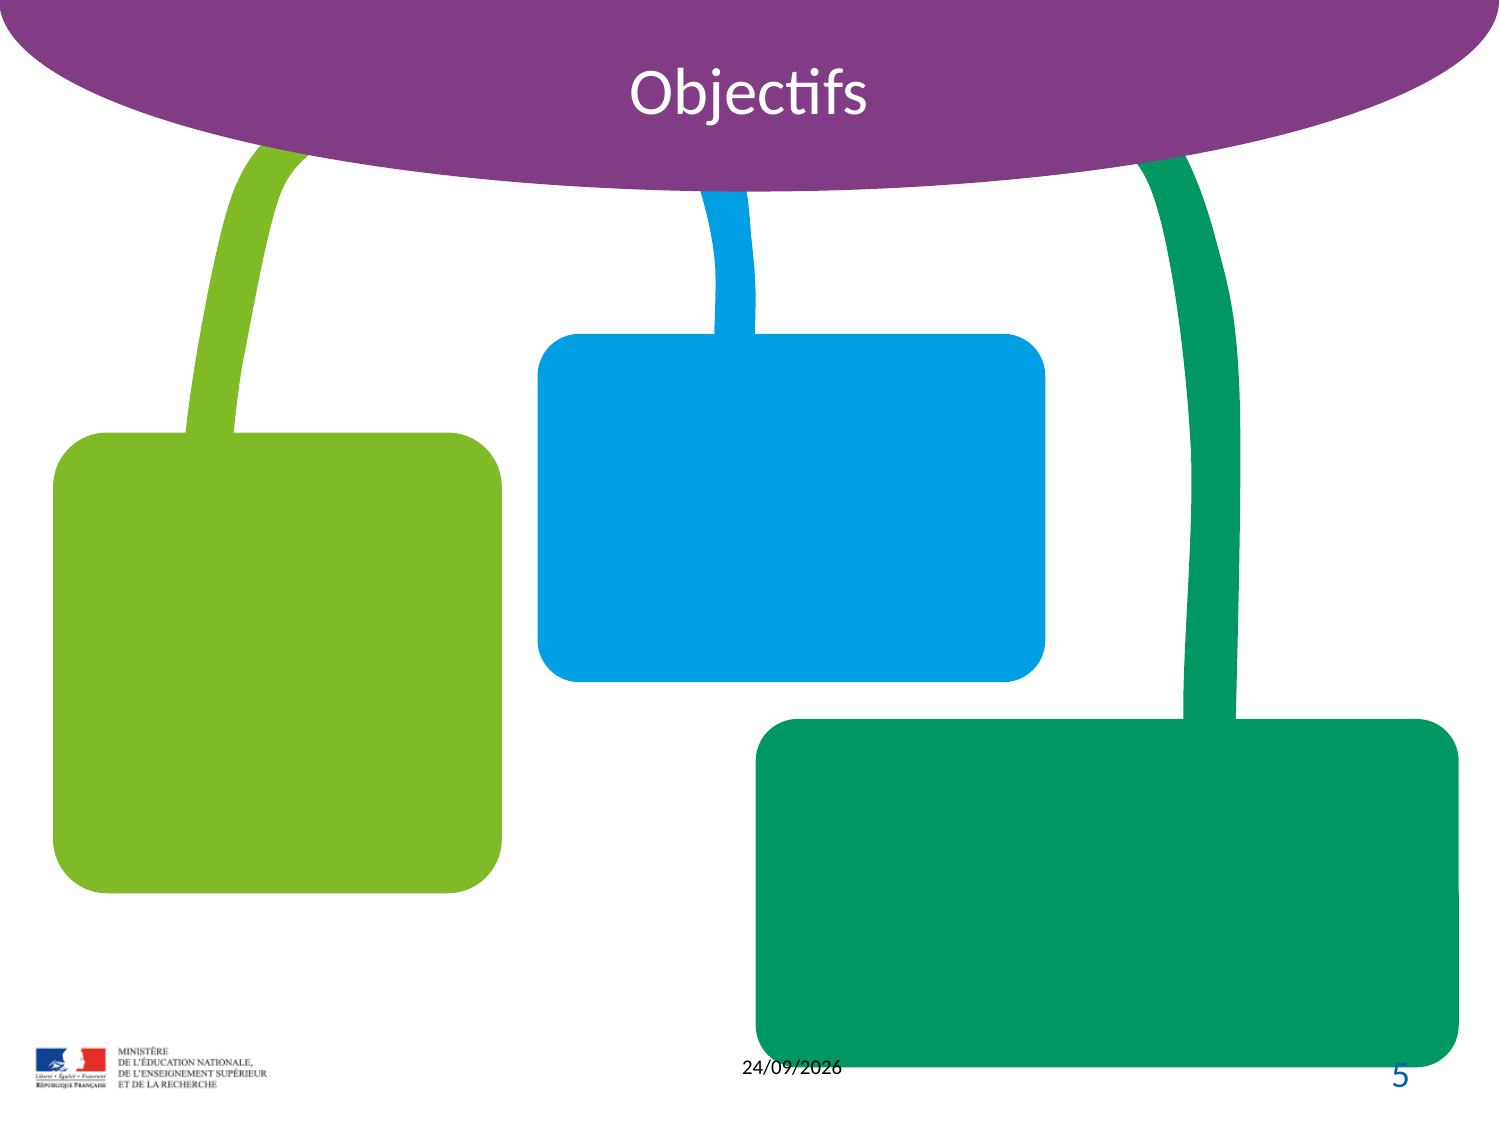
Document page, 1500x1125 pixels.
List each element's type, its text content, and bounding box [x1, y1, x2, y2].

text_box Objectifs [0, 0, 1500, 192]
text_box 03/05/2015 [727, 1046, 857, 1087]
picture [29, 1017, 275, 1118]
text_box [537, 192, 1046, 683]
slide_number <numéro> [1074, 1042, 1425, 1103]
text_box [53, 146, 502, 894]
text_box [755, 156, 1459, 1068]
